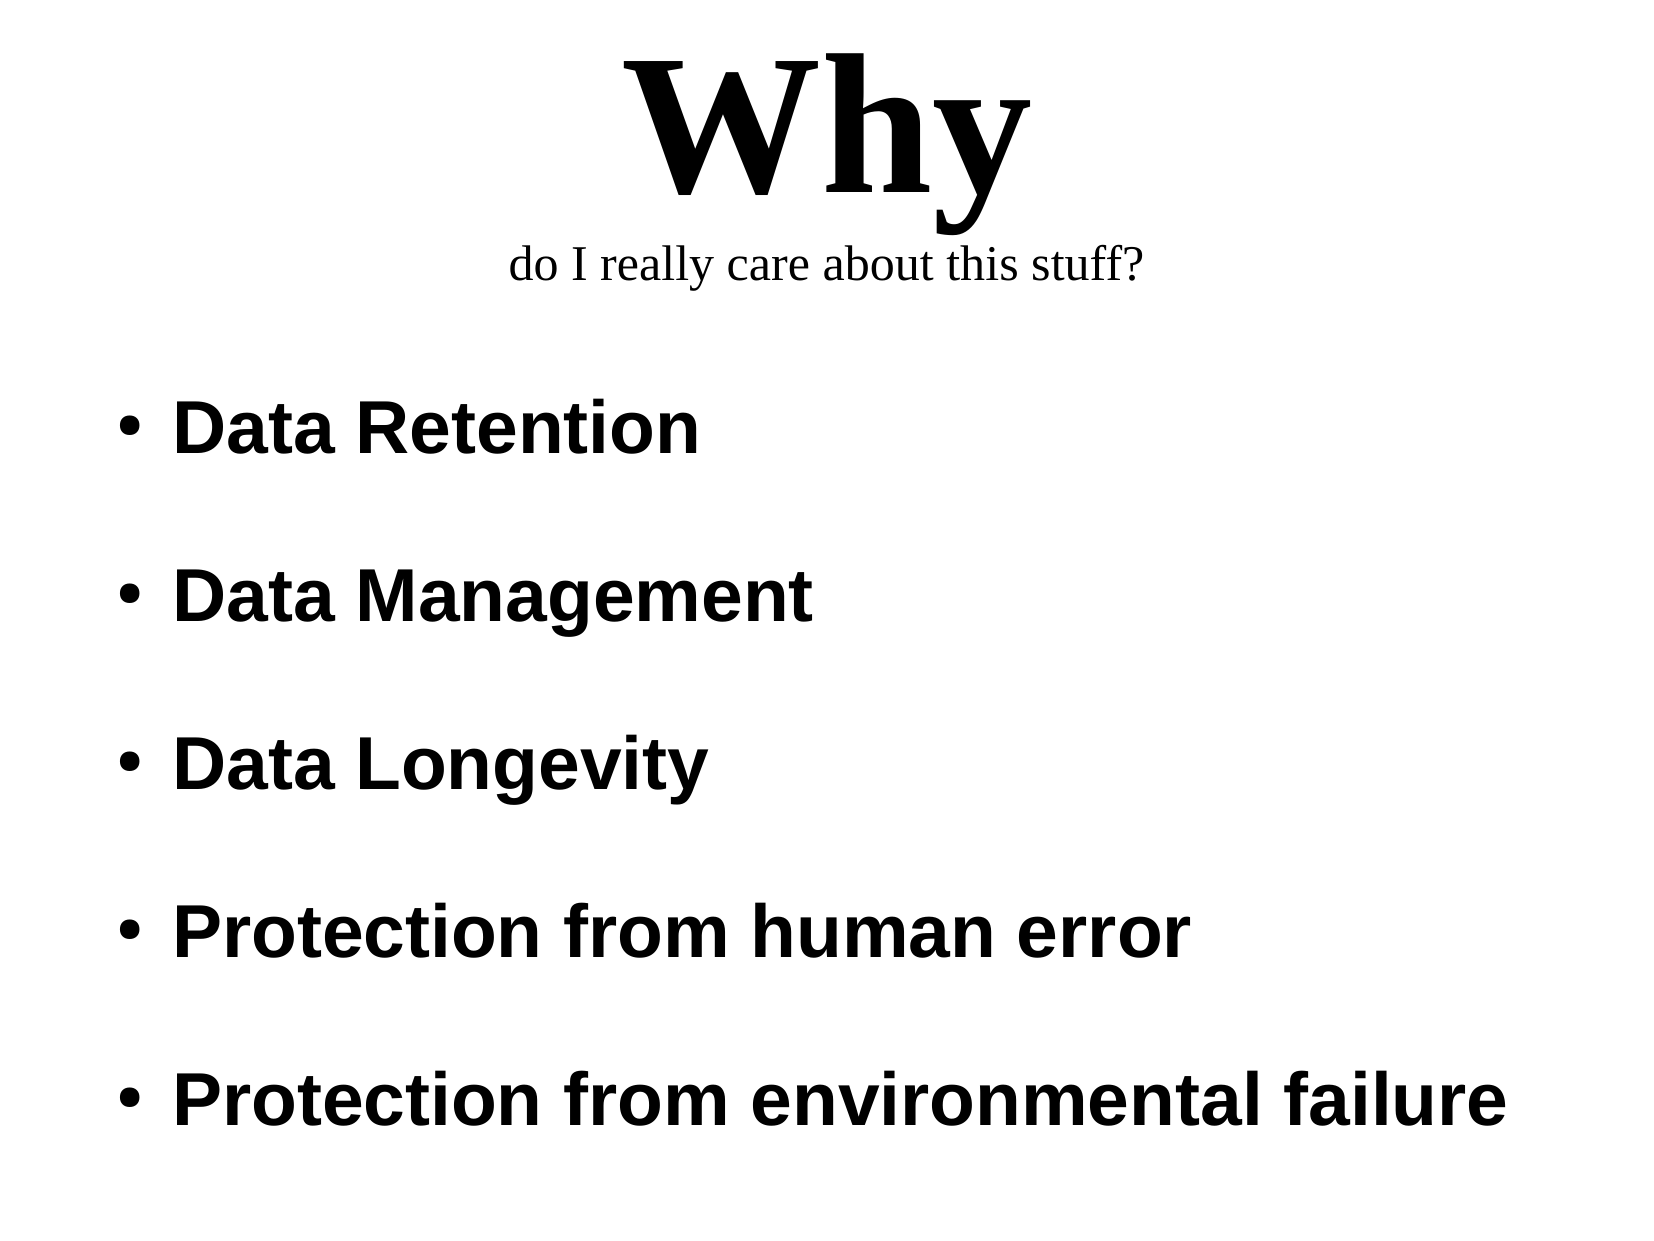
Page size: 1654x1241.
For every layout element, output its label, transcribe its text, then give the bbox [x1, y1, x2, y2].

title Why do I really care about this stuff? [82, 14, 1571, 292]
table_header Data Retention Data Management Data Longevity Protection from human error Protection from environmental failure [101, 294, 1601, 1233]
